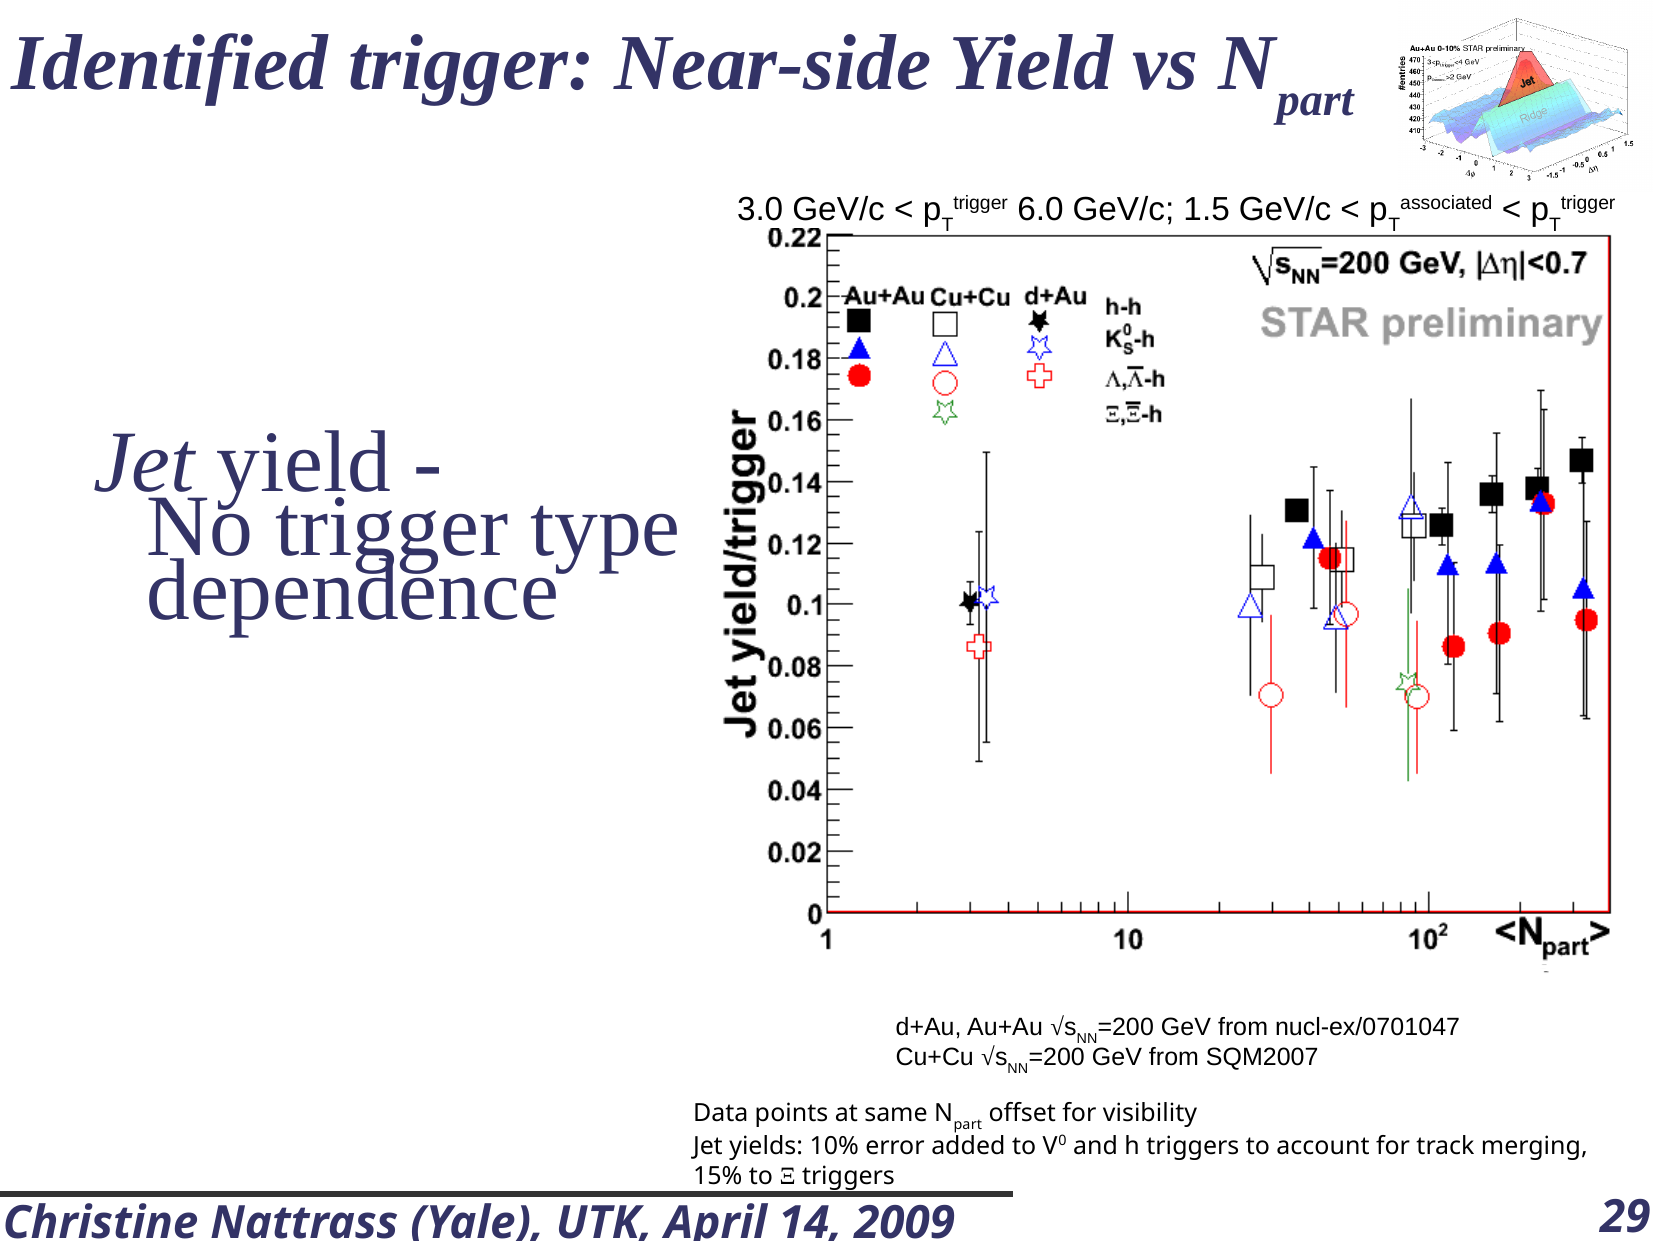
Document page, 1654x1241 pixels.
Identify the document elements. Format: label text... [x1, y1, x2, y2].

title Identified trigger: Near-side Yield vs Npart [11, 0, 1398, 151]
text_box [668, 167, 1398, 439]
text_box Data points at same Npart offset for visibility Jet yields: 10% error added to V0 and h triggers to account for track merging, 15% to Ξ triggers [678, 1087, 1654, 1208]
list Jet yield - No trigger type dependence [75, 439, 717, 752]
text_box d+Au, Au+Au √sNN=200 GeV from nucl-ex/0701047 Cu+Cu √sNN=200 GeV from SQM2007 [880, 1005, 1601, 1065]
text_box [668, 243, 1648, 993]
picture [1398, 0, 1654, 192]
text_box 3.0 GeV/c < pTtrigger 6.0 GeV/c; 1.5 GeV/c < pTassociated < pTtrigger [722, 183, 1654, 243]
picture [717, 228, 1621, 976]
